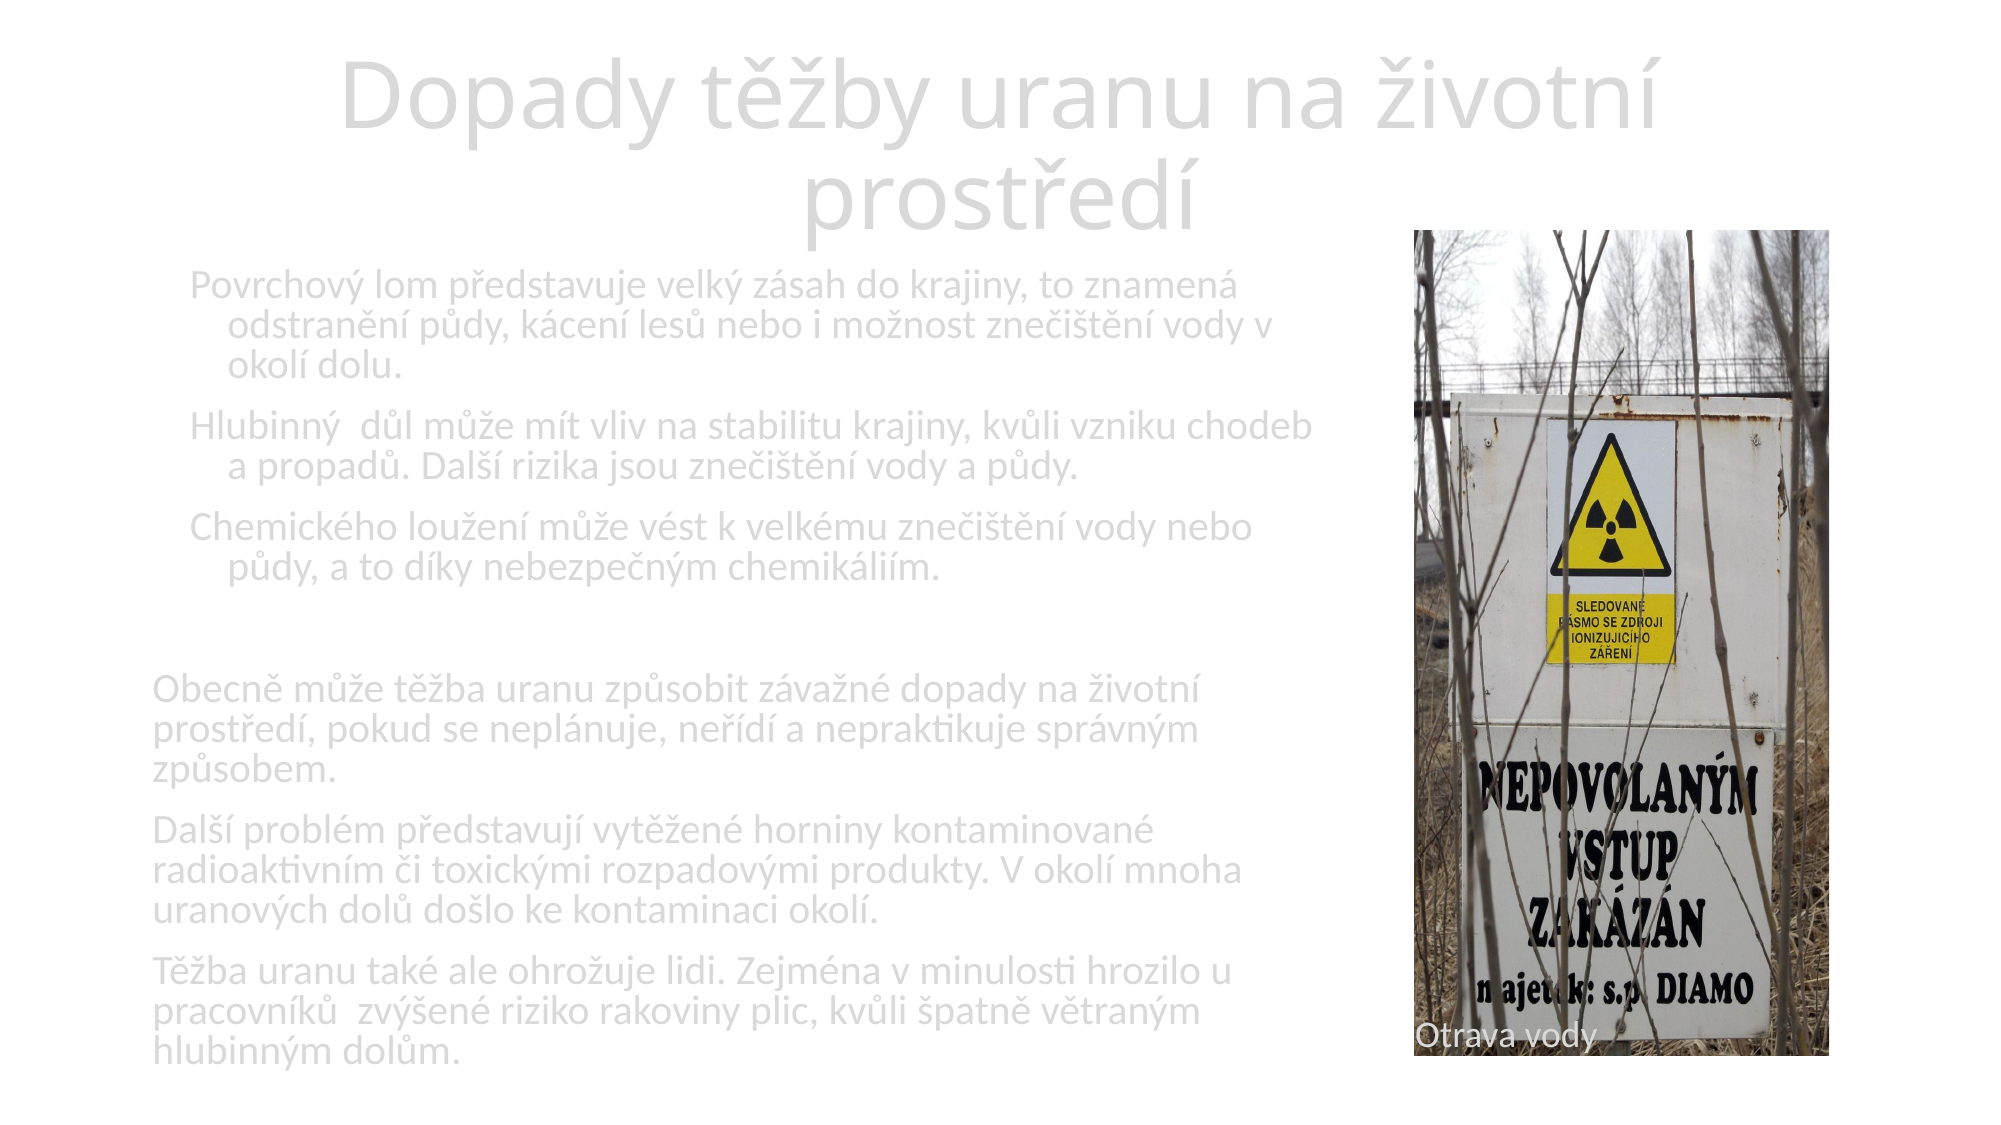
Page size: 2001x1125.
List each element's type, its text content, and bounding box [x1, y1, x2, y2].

picture [1414, 230, 1830, 1002]
title Dopady těžby uranu na životní prostředí [137, 40, 1863, 258]
list Povrchový lom představuje velký zásah do krajiny, to znamená odstranění půdy, kácení lesů nebo i možnost znečištění vody v okolí dolu. Hlubinný důl může mít vliv na stabilitu krajiny, kvůli vzniku chodeb a propadů. Další rizika jsou znečištění vody a půdy. Chemického loužení může vést k velkému znečištění vody nebo půdy, a to díky nebezpečným chemikáliím. Obecně může těžba uranu způsobit závažné dopady na životní prostředí, pokud se neplánuje, neřídí a nepraktikuje správným způsobem. Další problém představují vytěžené horniny kontaminované radioaktivním či toxickými rozpadovými produkty. V okolí mnoha uranových dolů došlo ke kontaminaci okolí. Těžba uranu také ale ohrožuje lidi. Zejména v minulosti hrozilo u pracovníků zvýšené riziko rakoviny plic, kvůli špatně větraným hlubinným dolům. [137, 259, 1354, 1085]
text_box Otrava vody [1400, 1002, 1830, 1109]
